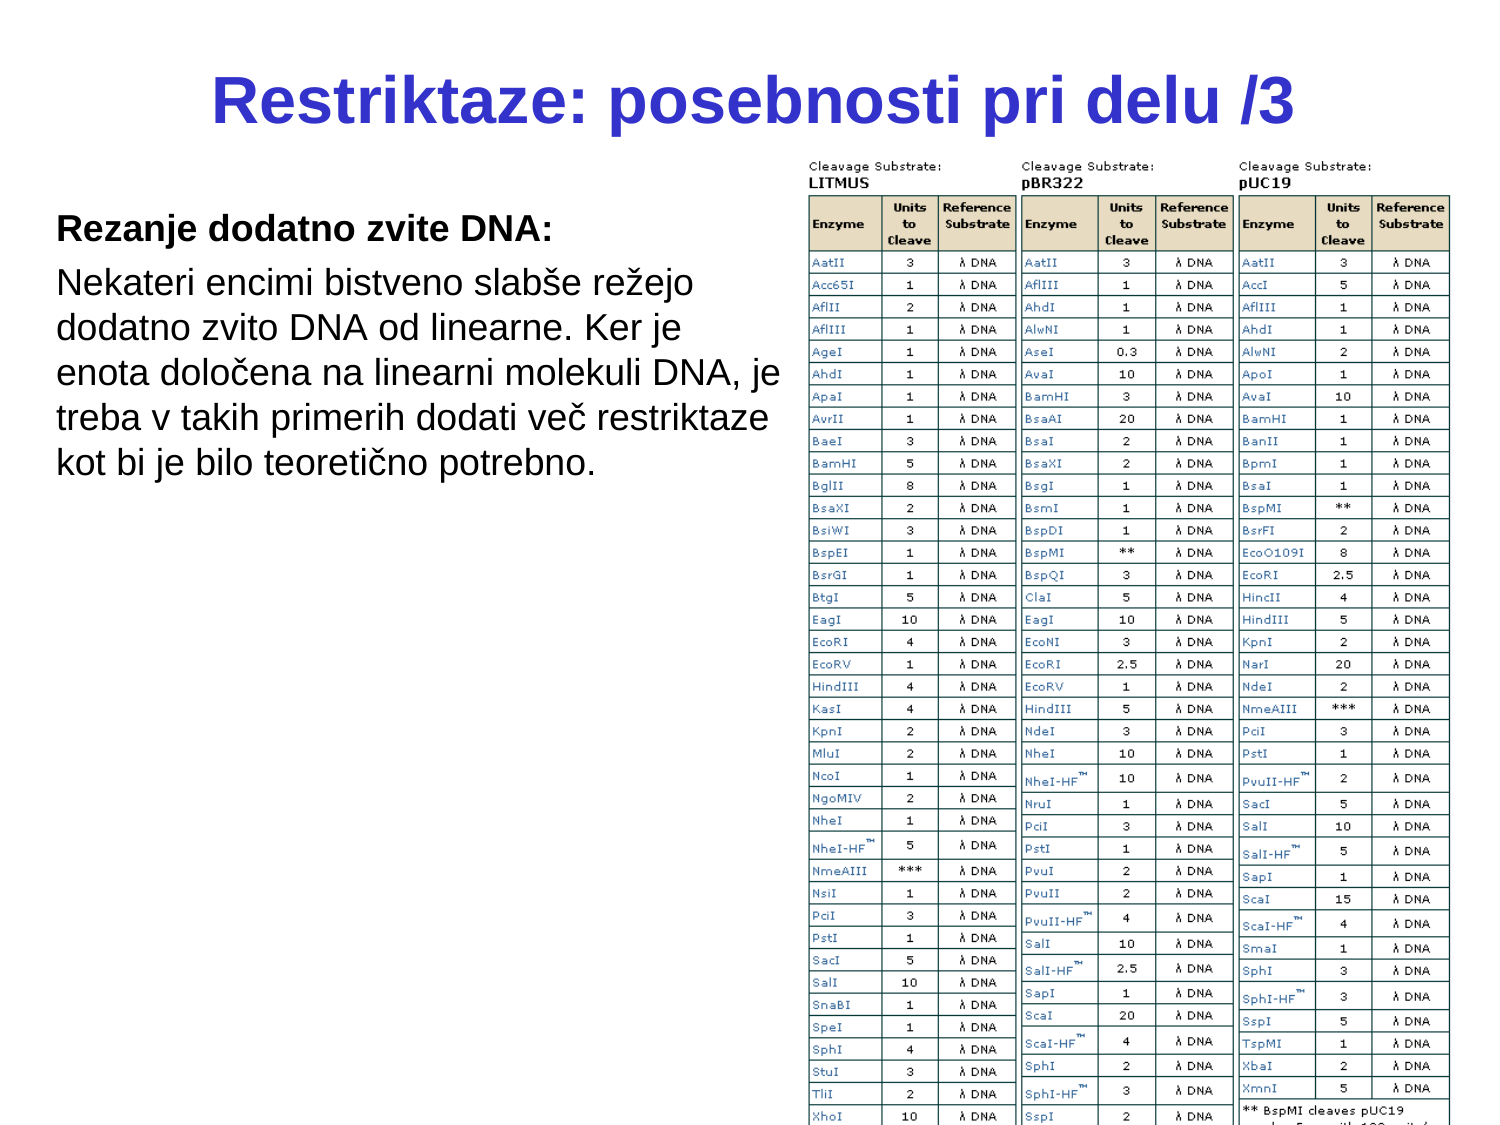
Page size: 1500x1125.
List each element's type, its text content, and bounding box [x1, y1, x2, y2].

picture [787, 148, 1454, 1125]
list Rezanje dodatno zvite DNA: Nekateri encimi bistveno slabše režejo dodatno zvito DNA od linearne. Ker je enota določena na linearni molekuli DNA, je treba v takih primerih dodati več restriktaze kot bi je bilo teoretično potrebno. [41, 196, 787, 1059]
title Restriktaze: posebnosti pri delu /3 [116, 49, 1392, 145]
